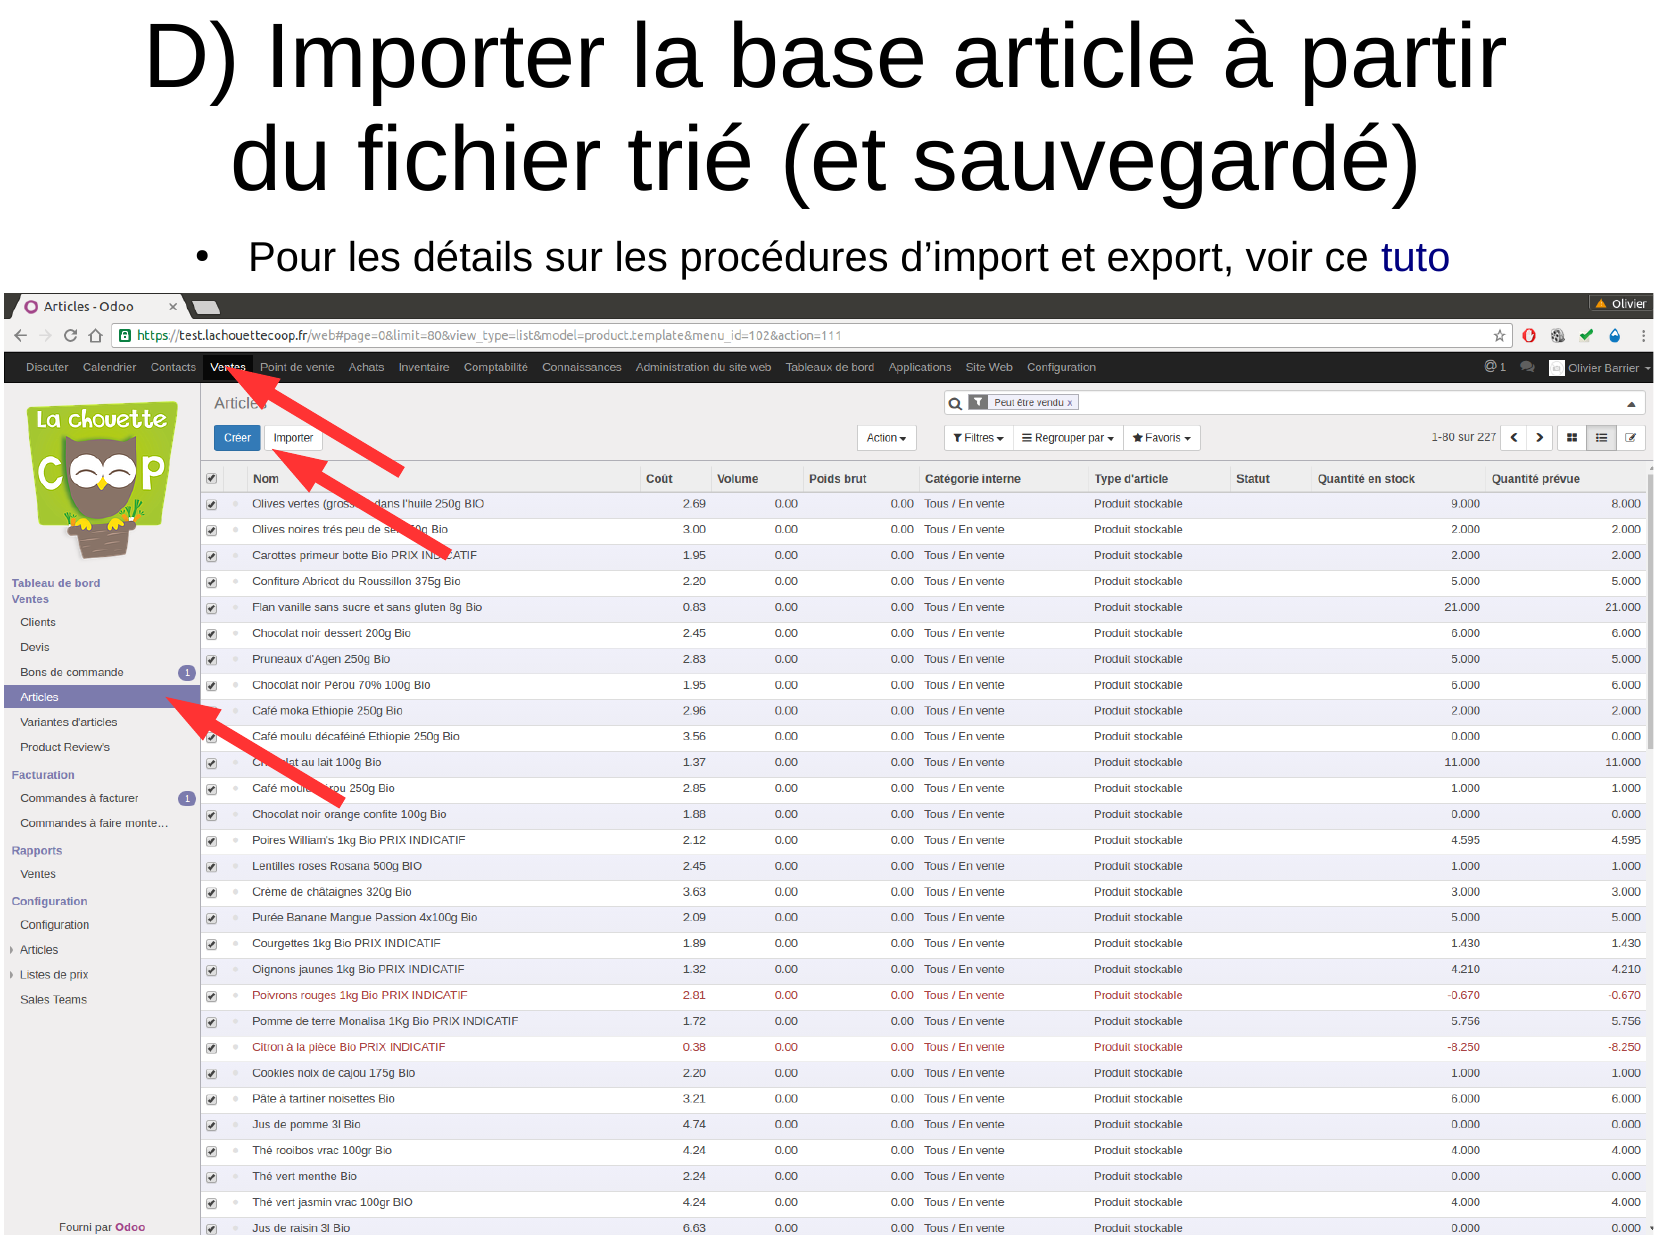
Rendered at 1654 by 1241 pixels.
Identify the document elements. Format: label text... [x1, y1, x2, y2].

title D) Importer la base article à partir du fichier trié (et sauvegardé) [82, 4, 1571, 210]
picture [4, 293, 1654, 1235]
text_box Pour les détails sur les procédures d’import et export, voir ce tuto [177, 233, 1481, 293]
